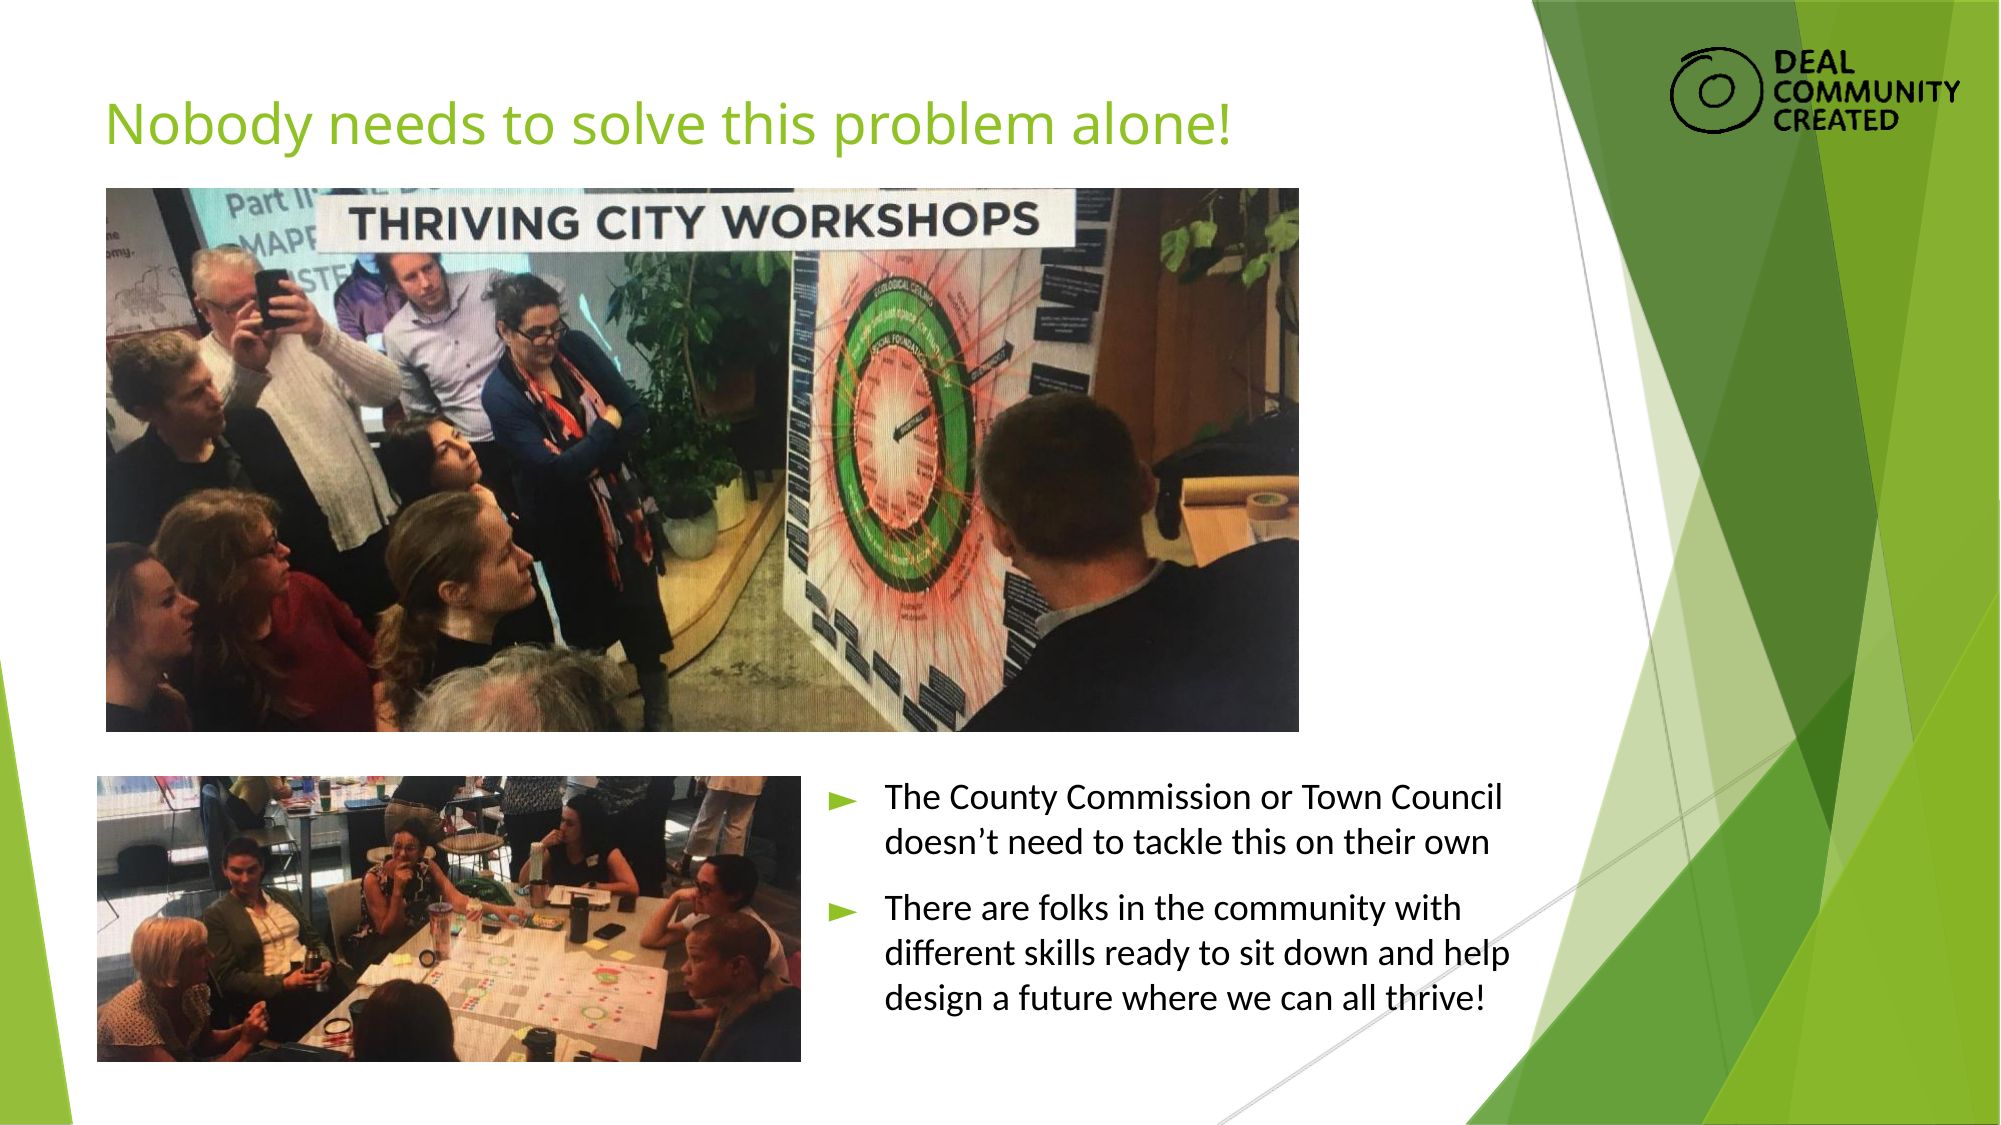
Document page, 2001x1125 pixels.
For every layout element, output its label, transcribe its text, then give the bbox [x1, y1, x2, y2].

picture [1670, 47, 1960, 134]
text_box Nobody needs to solve this problem alone! [89, 81, 1622, 266]
picture [97, 776, 801, 1062]
picture [106, 188, 1299, 732]
text_box The County Commission or Town Council doesn’t need to tackle this on their own There are folks in the community with different skills ready to sit down and help design a future where we can all thrive! [813, 764, 1601, 1073]
